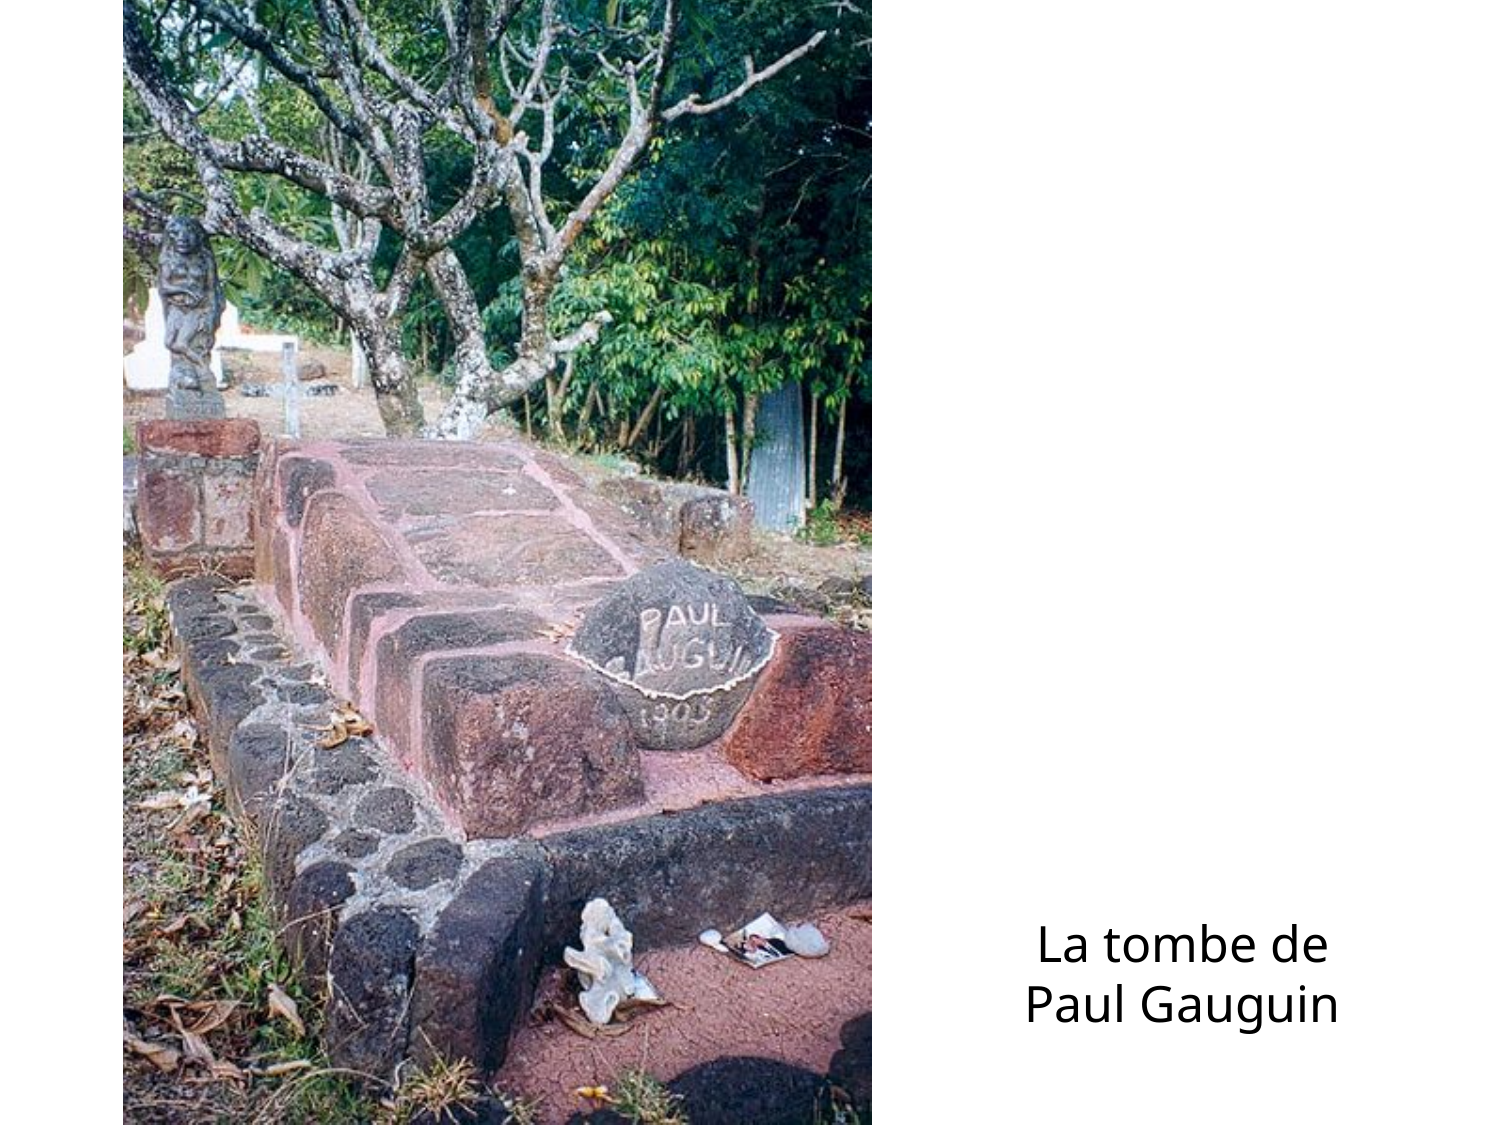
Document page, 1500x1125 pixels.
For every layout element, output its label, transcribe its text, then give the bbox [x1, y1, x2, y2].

text_box La tombe de Paul Gauguin [1009, 904, 1357, 1041]
picture [123, 0, 872, 1125]
